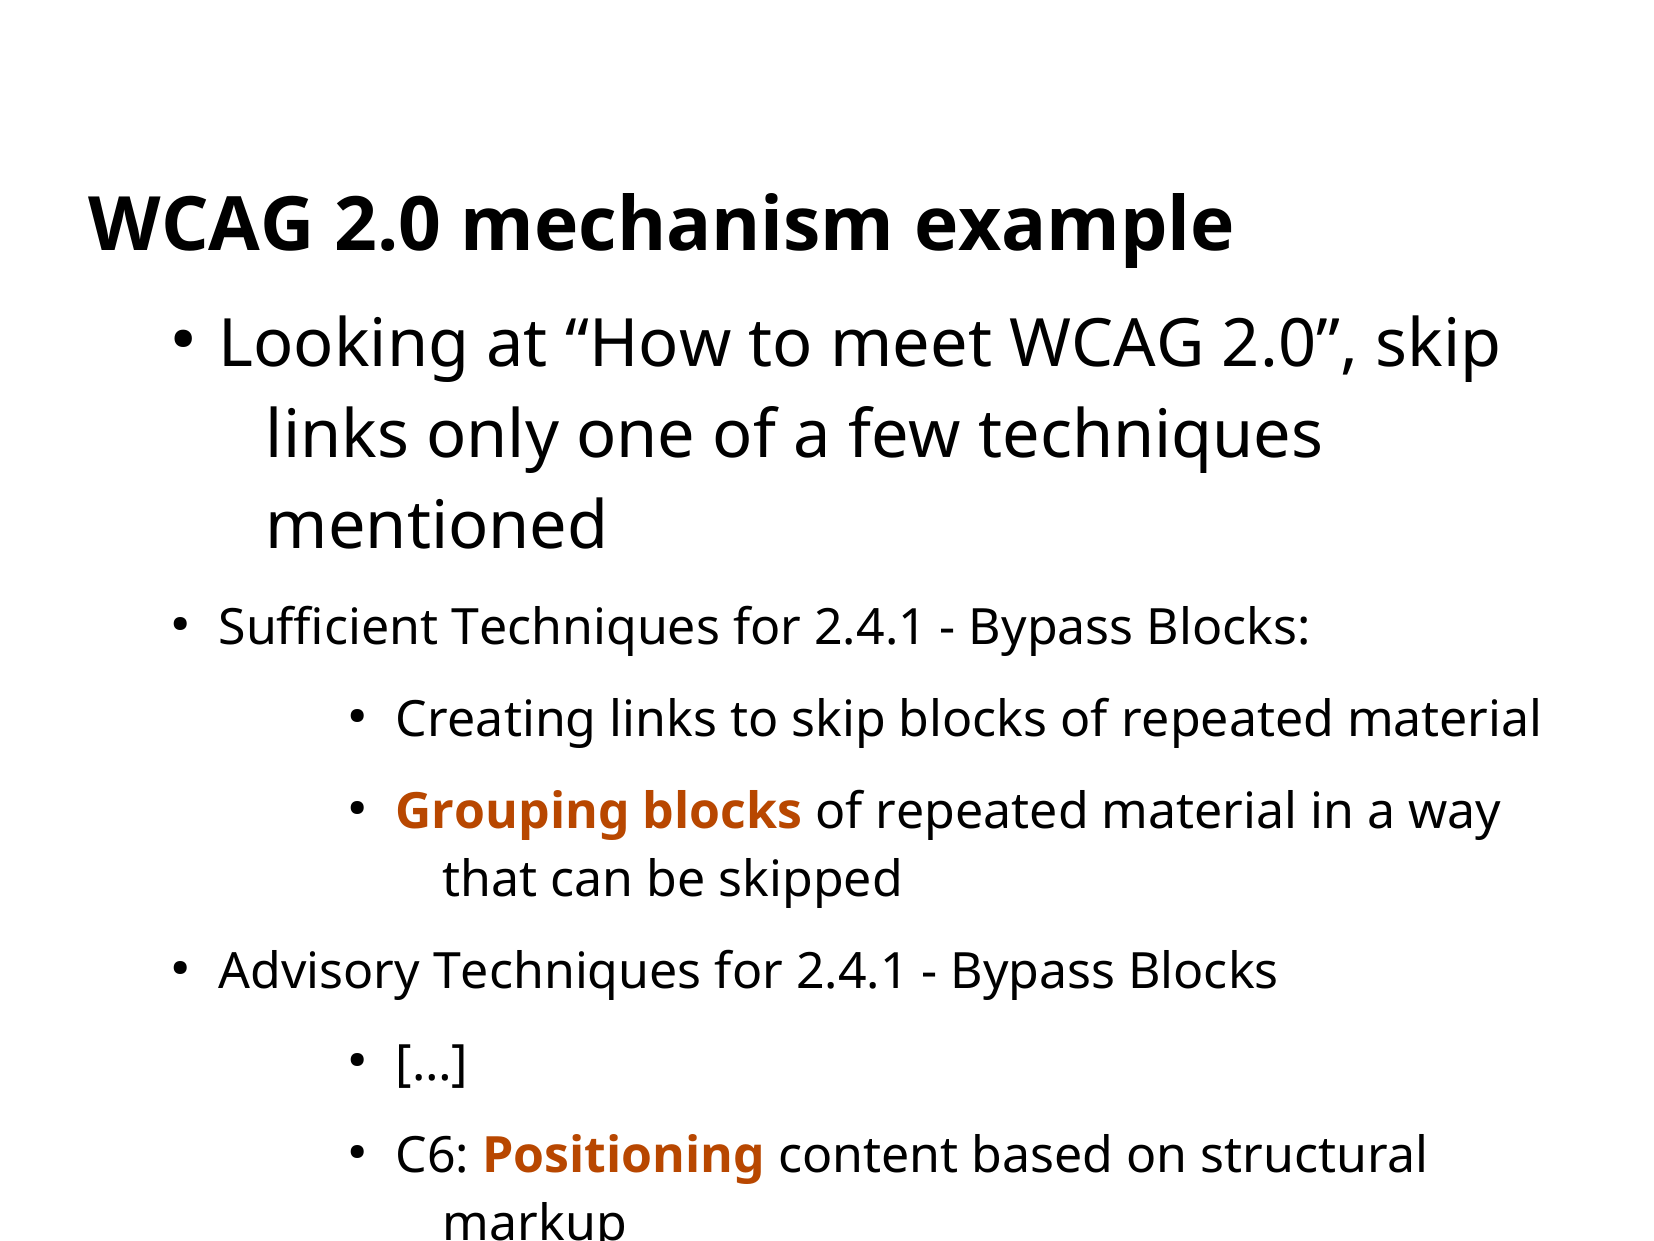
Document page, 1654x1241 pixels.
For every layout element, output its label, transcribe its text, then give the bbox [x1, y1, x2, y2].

title WCAG 2.0 mechanism example [88, 176, 1565, 267]
list Looking at “How to meet WCAG 2.0”, skip links only one of a few techniques mentioned Sufficient Techniques for 2.4.1 - Bypass Blocks: Creating links to skip blocks of repeated material Grouping blocks of repeated material in a way that can be skipped Advisory Techniques for 2.4.1 - Bypass Blocks […] C6: Positioning content based on structural markup [88, 295, 1565, 1137]
